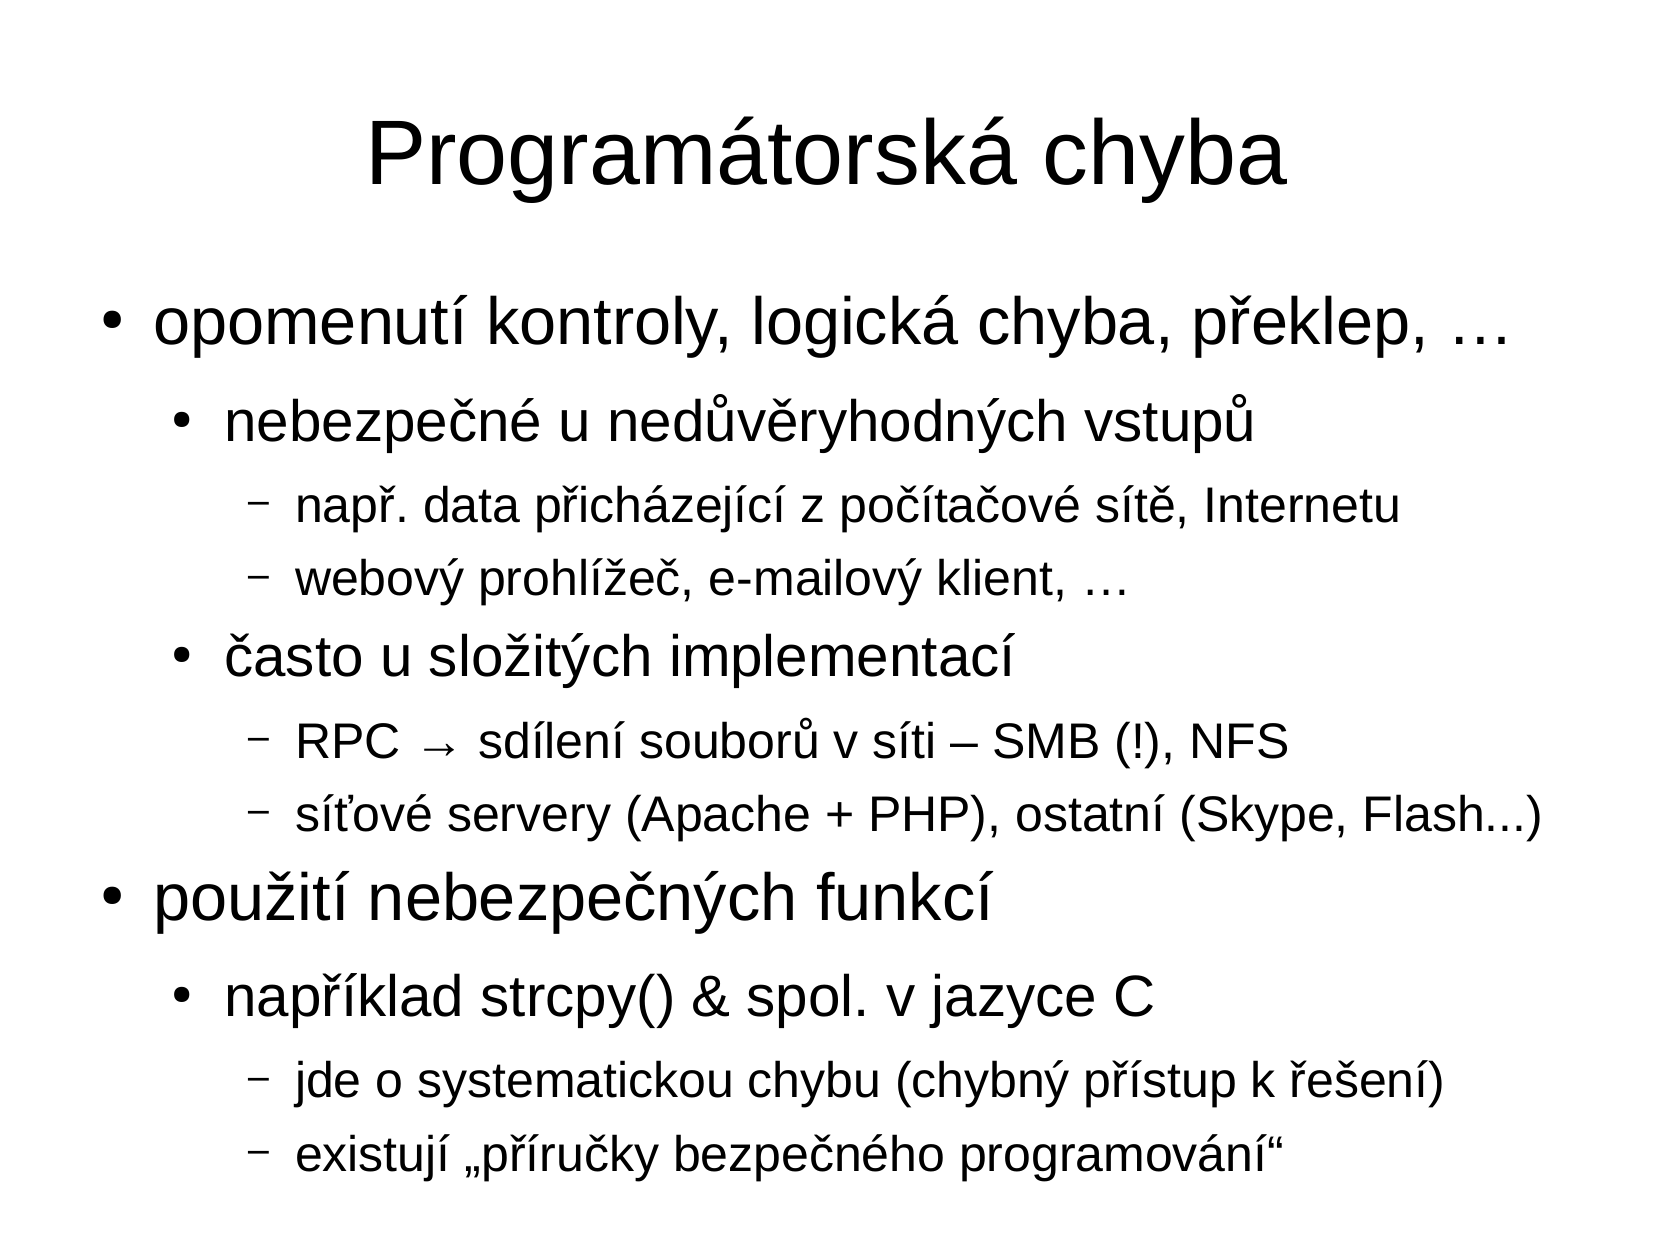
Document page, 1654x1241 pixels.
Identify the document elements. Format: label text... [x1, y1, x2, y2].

title Programátorská chyba [82, 56, 1571, 250]
list opomenutí kontroly, logická chyba, překlep, … nebezpečné u nedůvěryhodných vstupů např. data přicházející z počítačové sítě, Internetu webový prohlížeč, e-mailový klient, … často u složitých implementací RPC → sdílení souborů v síti – SMB (!), NFS síťové servery (Apache + PHP), ostatní (Skype, Flash...) použití nebezpečných funkcí například strcpy() & spol. v jazyce C jde o systematickou chybu (chybný přístup k řešení) existují „příručky bezpečného programování“ [82, 284, 1571, 1182]
